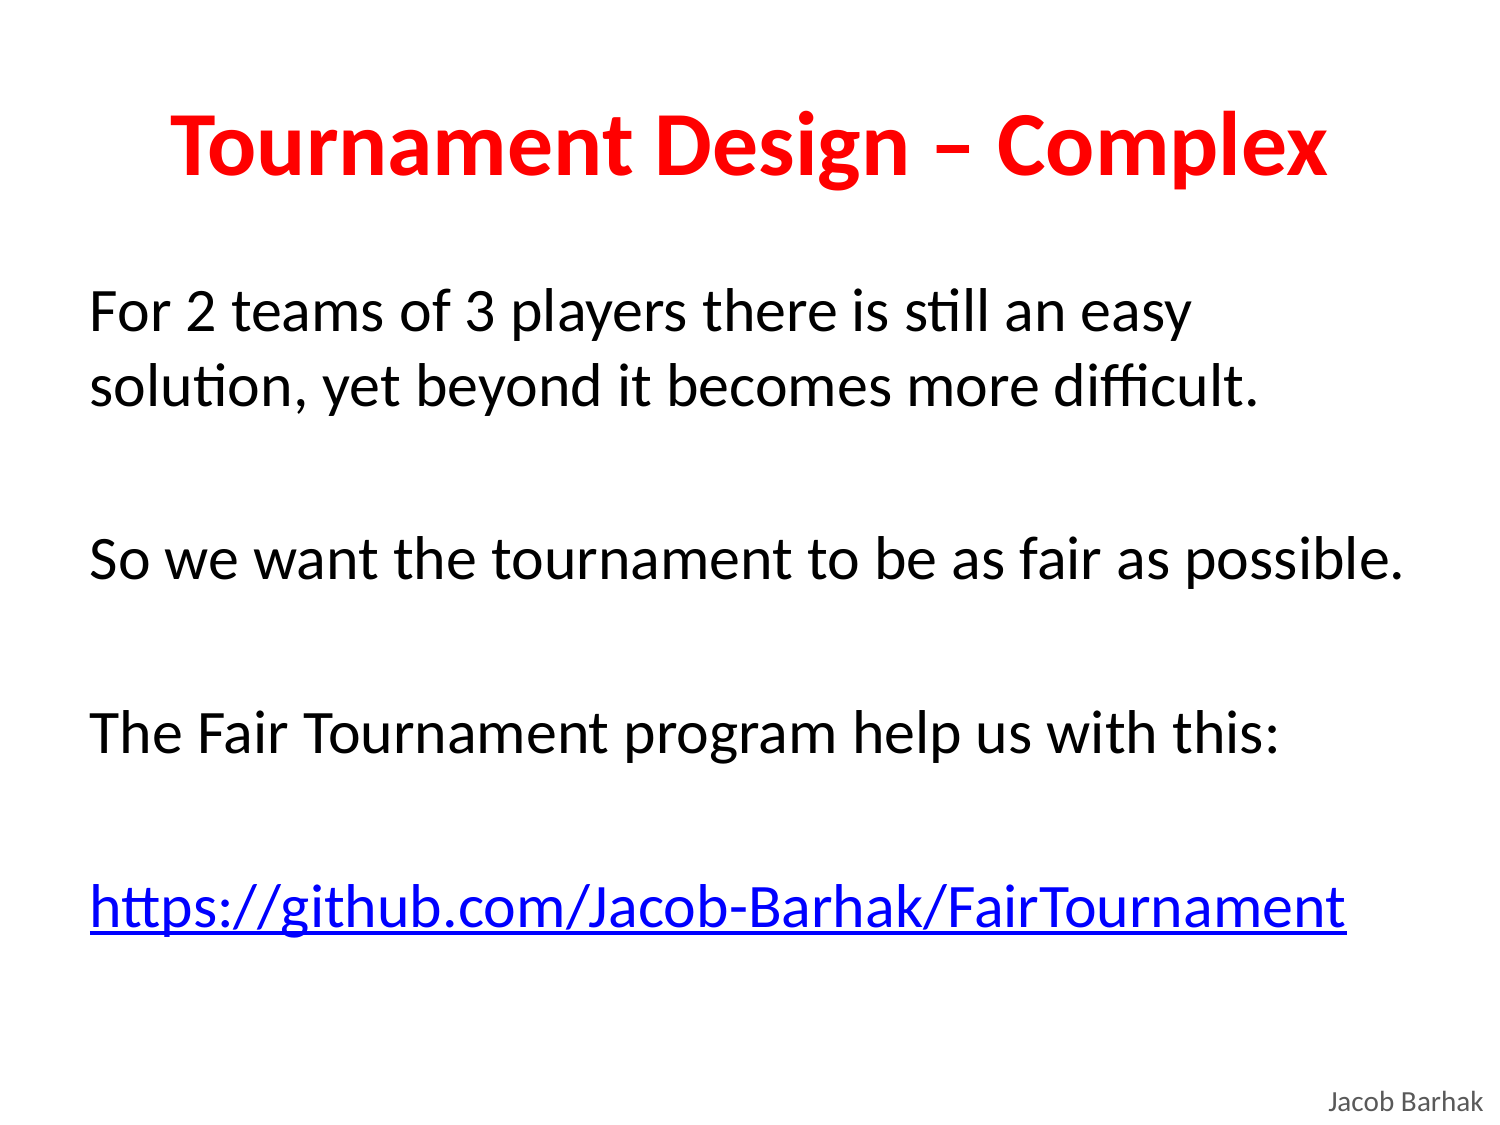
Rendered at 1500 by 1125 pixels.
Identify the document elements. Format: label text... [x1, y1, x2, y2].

text_box For 2 teams of 3 players there is still an easy solution, yet beyond it becomes more difficult. So we want the tournament to be as fair as possible. The Fair Tournament program help us with this: https://github.com/Jacob-Barhak/FairTournament [75, 262, 1425, 1005]
text_box Tournament Design – Complex [75, 45, 1425, 233]
